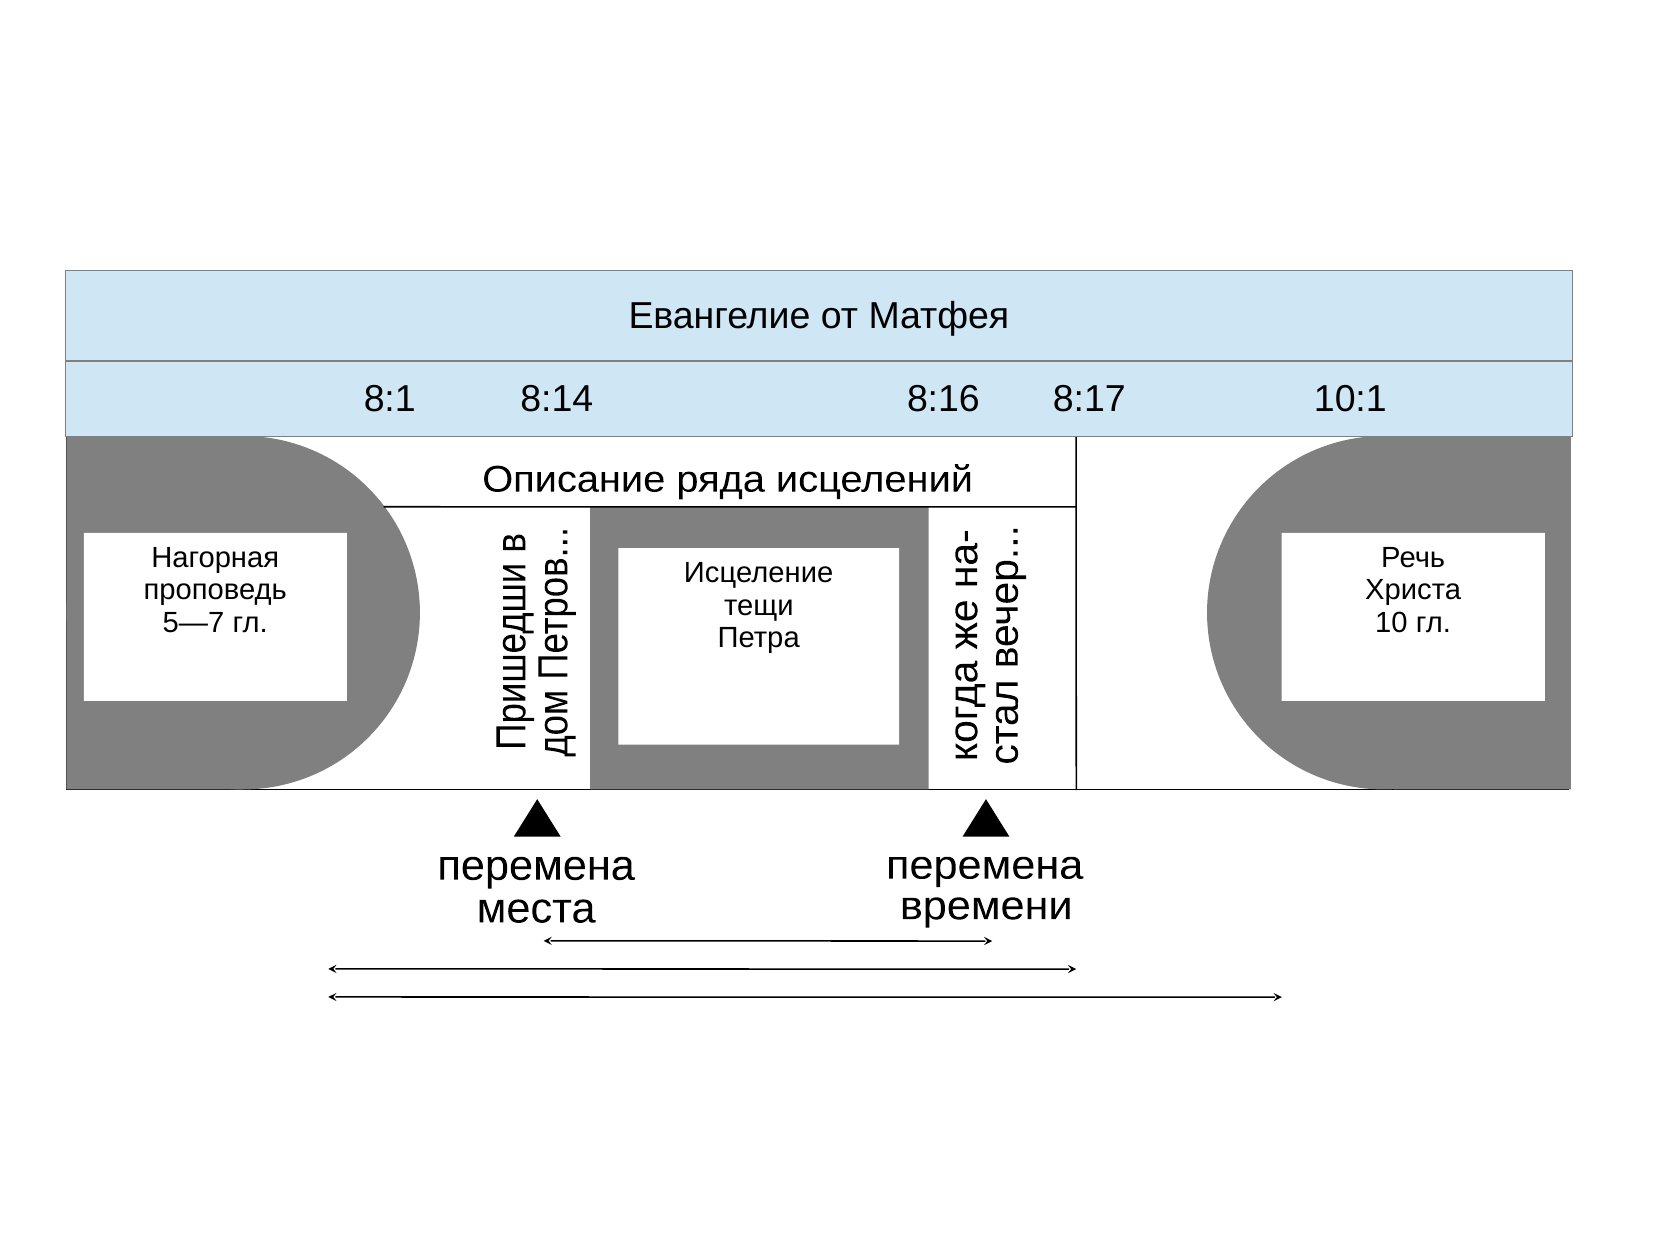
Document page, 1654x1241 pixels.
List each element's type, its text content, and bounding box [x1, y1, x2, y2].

text_box Пришедши в дом Петров... [538, 656, 568, 677]
text_box Евангелие от Матфея [65, 270, 1573, 361]
text_box перемена времени [984, 857, 1009, 879]
text_box Пришедши в дом Петров... [503, 613, 534, 634]
text_box Описание ряда исцелений [820, 472, 841, 500]
text_box перемена места [508, 899, 529, 923]
text_box перемена времени [959, 856, 980, 879]
text_box перемена места [532, 899, 551, 923]
text_box перемена места [536, 857, 560, 880]
text_box перемена времени [948, 897, 969, 920]
text_box перемена места [479, 899, 504, 923]
text_box Пришедши в дом Петров... [503, 585, 526, 610]
text_box перемена времени [936, 856, 956, 888]
text_box Описание ряда исцелений [678, 471, 697, 500]
text_box перемена места [552, 899, 572, 923]
text_box Описание ряда исцелений [484, 465, 512, 492]
text_box Пришедши в дом Петров... [496, 726, 526, 747]
text_box [1077, 437, 1571, 790]
text_box перемена времени [1061, 856, 1084, 879]
text_box когда же на- стал вечер... [995, 560, 1027, 580]
text_box перемена времени [925, 897, 945, 928]
text_box [963, 800, 1009, 836]
text_box Нагорная проповедь 5—7 гл. [83, 532, 347, 701]
text_box перемена места [589, 857, 608, 880]
text_box перемена места [440, 857, 458, 880]
text_box Исцеление тещи Петра [618, 548, 900, 745]
text_box Речь Христа 10 гл. [1281, 532, 1545, 701]
text_box перемена времени [902, 897, 921, 920]
text_box Описание ряда исцелений [719, 472, 743, 500]
text_box Пришедши в дом Петров... [545, 735, 576, 757]
text_box перемена места [573, 899, 596, 923]
text_box когда же на- стал вечер... [955, 684, 986, 707]
text_box перемена времени [889, 857, 907, 879]
text_box перемена времени [973, 897, 998, 920]
text_box перемена времени [1038, 857, 1057, 879]
text_box перемена места [564, 856, 585, 881]
text_box перемена времени [1002, 897, 1023, 920]
text_box перемена времени [1051, 897, 1070, 920]
text_box перемена места [462, 856, 483, 881]
text_box Пришедши в дом Петров... [503, 655, 526, 681]
text_box [66, 437, 1075, 790]
text_box Пришедши в дом Петров... [544, 598, 576, 616]
text_box перемена места [487, 856, 508, 889]
text_box когда же на- стал вечер... [955, 622, 978, 650]
text_box Пришедши в дом Петров... [545, 692, 568, 713]
text_box перемена места [510, 856, 532, 881]
text_box перемена времени [1027, 897, 1046, 920]
text_box перемена времени [911, 856, 932, 879]
text_box когда же на- стал вечер... [995, 682, 1019, 725]
text_box 8:1 8:14 8:16 8:17 10:1 [65, 361, 1573, 437]
text_box [515, 800, 560, 836]
text_box перемена места [612, 856, 635, 881]
text_box перемена времени [1013, 856, 1034, 879]
text_box Пришедши в дом Петров... [502, 704, 535, 722]
